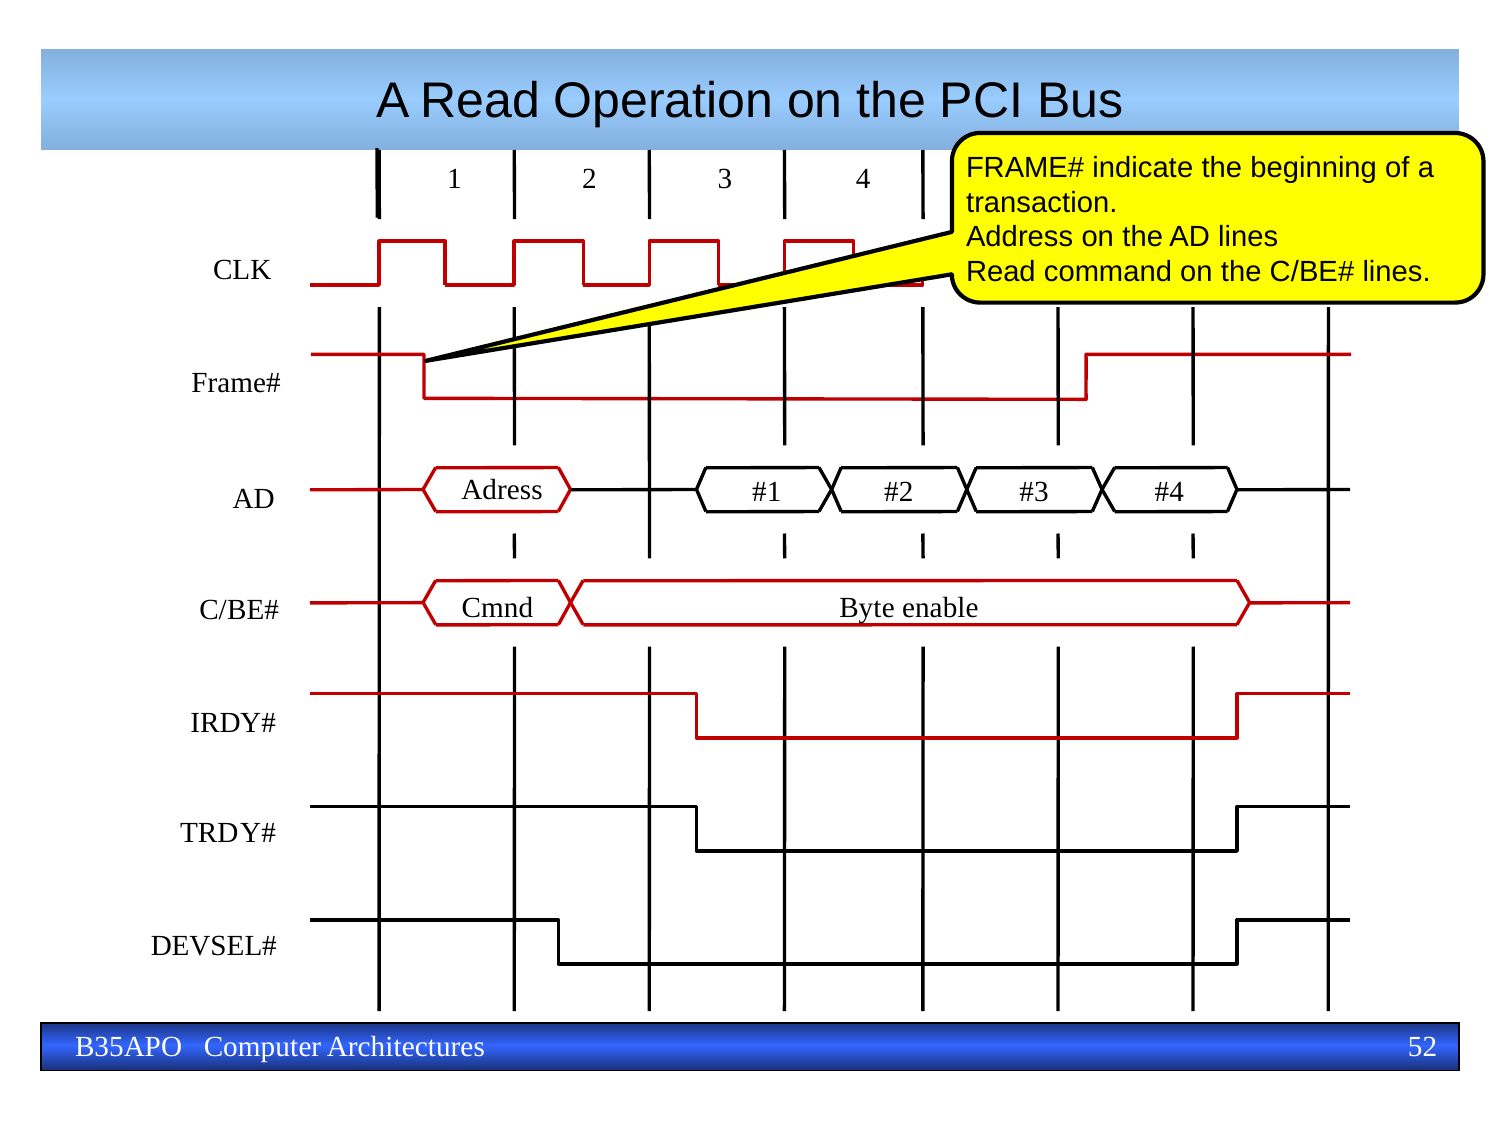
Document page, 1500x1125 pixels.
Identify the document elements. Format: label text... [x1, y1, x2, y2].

text_box #2 [884, 472, 914, 508]
text_box CLK [213, 250, 272, 286]
text_box Frame# [191, 363, 281, 399]
text_box C/BE# [199, 590, 279, 626]
text_box 3 [717, 159, 733, 195]
text_box 2 [582, 159, 597, 195]
text_box Adress [461, 470, 543, 506]
text_box AD [232, 479, 275, 515]
text_box #4 [1154, 472, 1185, 508]
text_box Cmnd [461, 588, 534, 624]
title A Read Operation on the PCI Bus [41, 49, 1459, 150]
text_box #3 [1019, 472, 1049, 508]
text_box IRD [190, 703, 240, 739]
text_box 4 [855, 159, 871, 195]
text_box Byte enable [839, 588, 979, 624]
text_box AD [239, 491, 245, 500]
text_box TRD [180, 813, 239, 849]
text_box DEVSEL# [150, 926, 278, 962]
text_box FRAME# indicate the beginning of a transaction. Address on the AD lines Read command on the C/BE# lines. [426, 132, 1484, 361]
text_box Y# [240, 813, 276, 849]
text_box #1 [752, 472, 782, 508]
text_box Y# [240, 703, 276, 739]
text_box 1 [446, 159, 462, 195]
